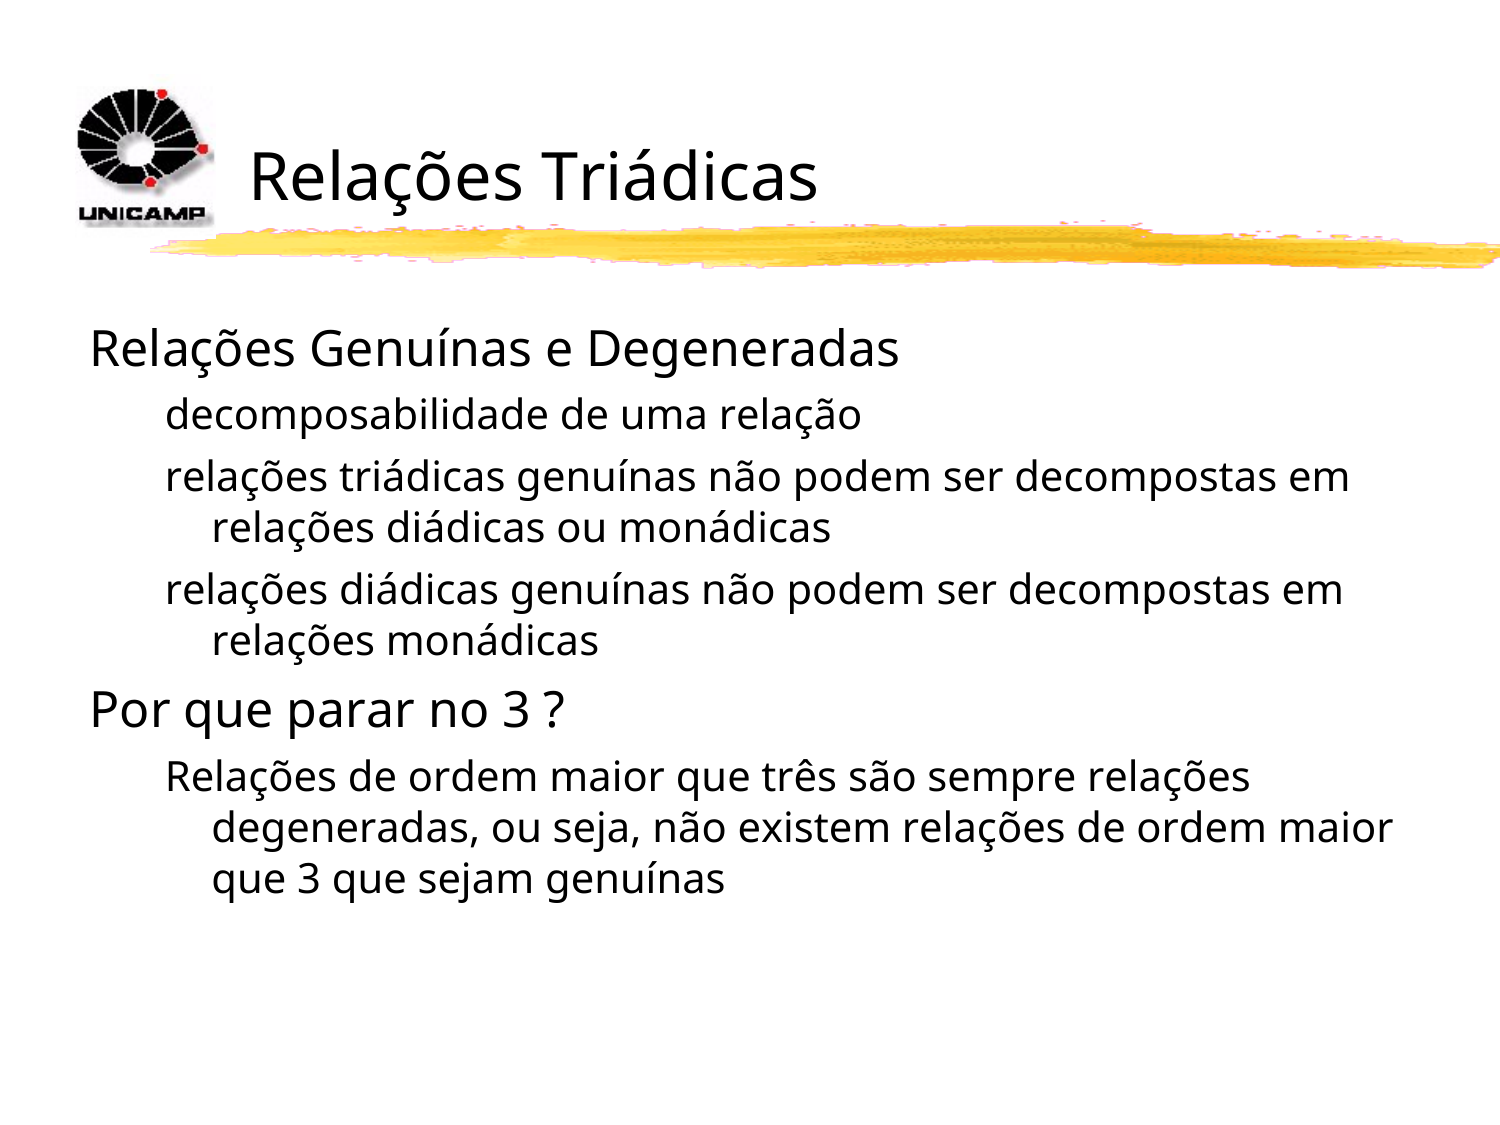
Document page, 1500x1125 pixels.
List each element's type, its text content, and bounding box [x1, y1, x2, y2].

list Relações Genuínas e Degeneradas decomposabilidade de uma relação relações triádicas genuínas não podem ser decompostas em relações diádicas ou monádicas relações diádicas genuínas não podem ser decompostas em relações monádicas Por que parar no 3 ? Relações de ordem maior que três são sempre relações degeneradas, ou seja, não existem relações de ordem maior que 3 que sejam genuínas [74, 309, 1417, 994]
title Relações Triádicas [233, 37, 1434, 225]
picture [75, 74, 1500, 279]
